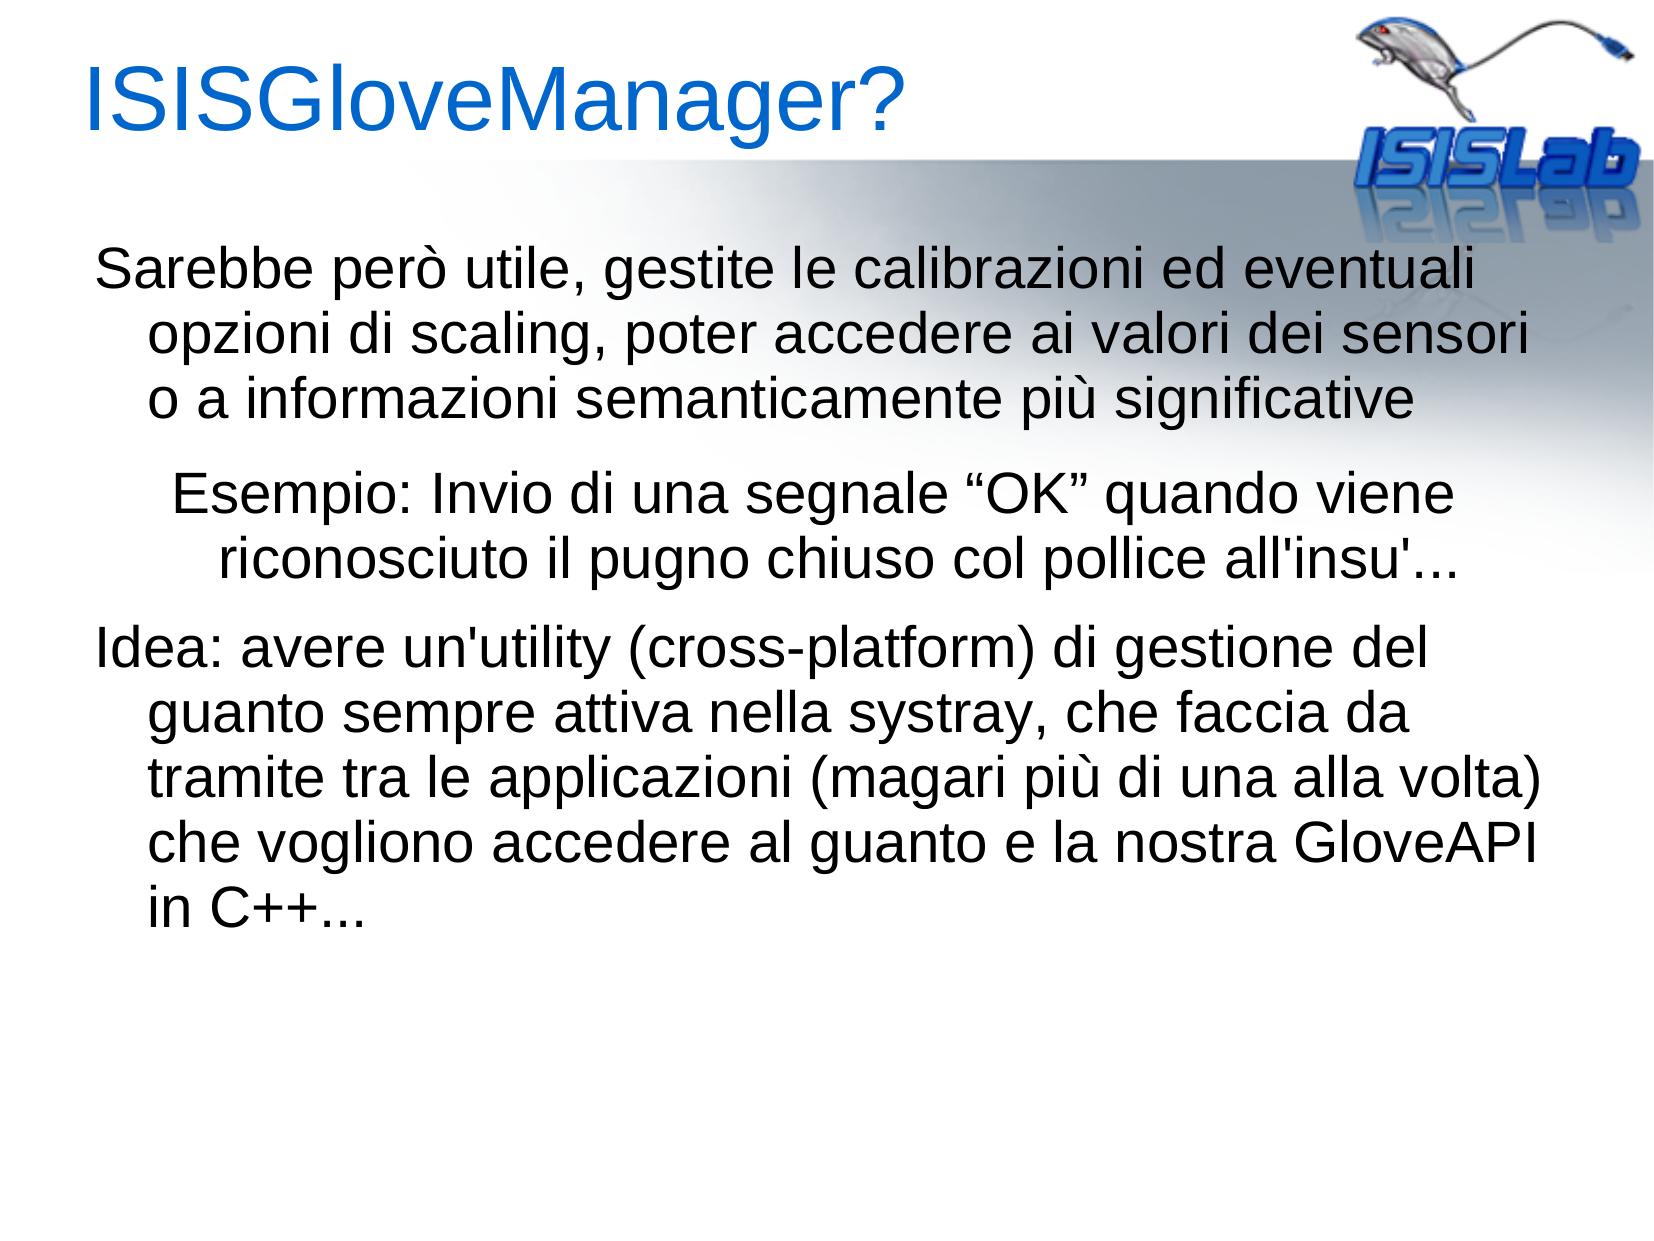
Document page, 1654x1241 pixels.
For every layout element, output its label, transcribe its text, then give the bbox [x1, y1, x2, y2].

picture [0, 0, 1654, 1241]
list Sarebbe però utile, gestite le calibrazioni ed eventuali opzioni di scaling, poter accedere ai valori dei sensori o a informazioni semanticamente più significative Esempio: Invio di una segnale “OK” quando viene riconosciuto il pugno chiuso col pollice all'insu'... Idea: avere un'utility (cross-platform) di gestione del guanto sempre attiva nella systray, che faccia da tramite tra le applicazioni (magari più di una alla volta) che vogliono accedere al guanto e la nostra GloveAPI in C++... [76, 236, 1565, 1040]
title ISISGloveManager? [82, 47, 1571, 150]
